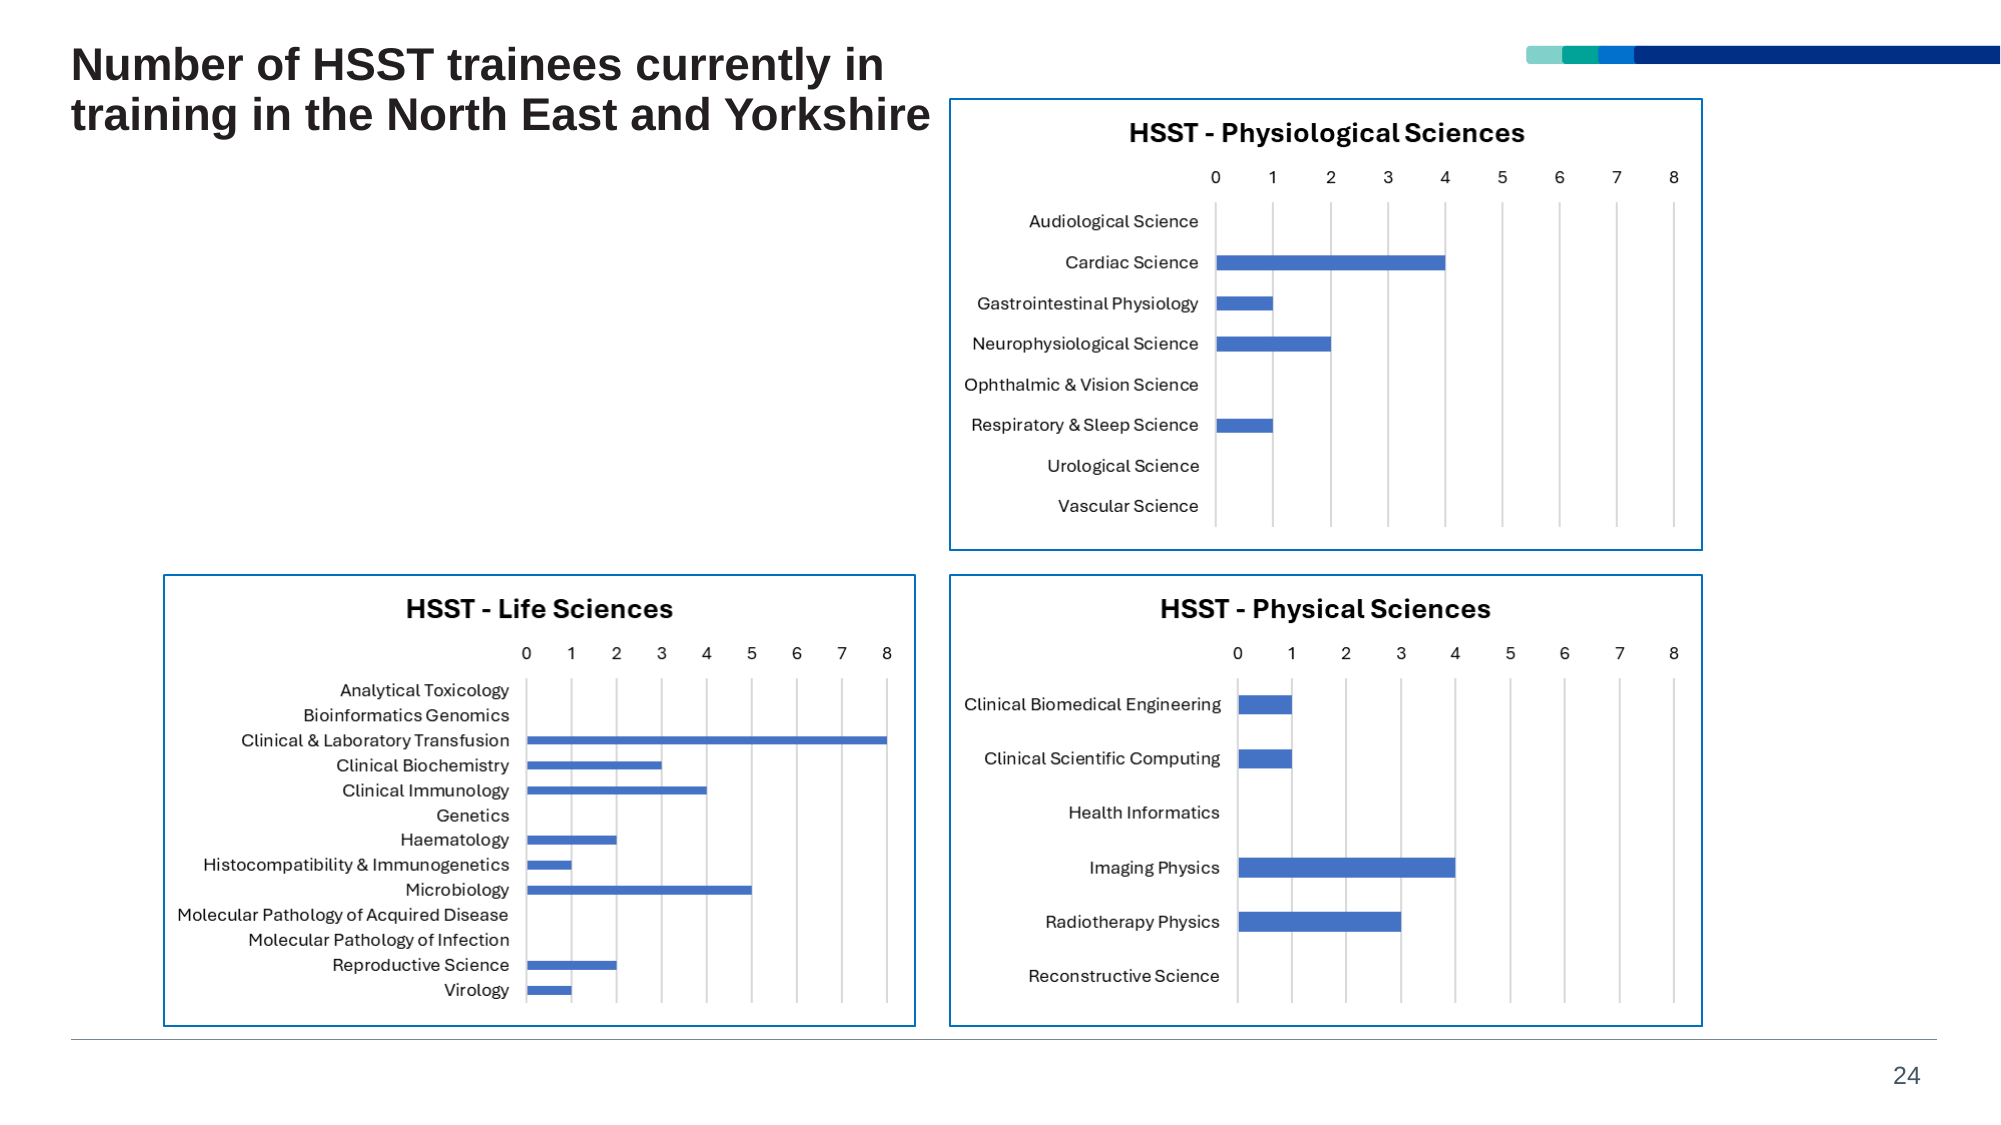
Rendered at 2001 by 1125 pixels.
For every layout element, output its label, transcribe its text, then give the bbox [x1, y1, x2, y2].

picture [163, 574, 916, 1027]
picture [949, 98, 1703, 551]
picture [949, 574, 1703, 1027]
title Number of HSST trainees currently in training in the North East and Yorkshire [70, 32, 1513, 149]
